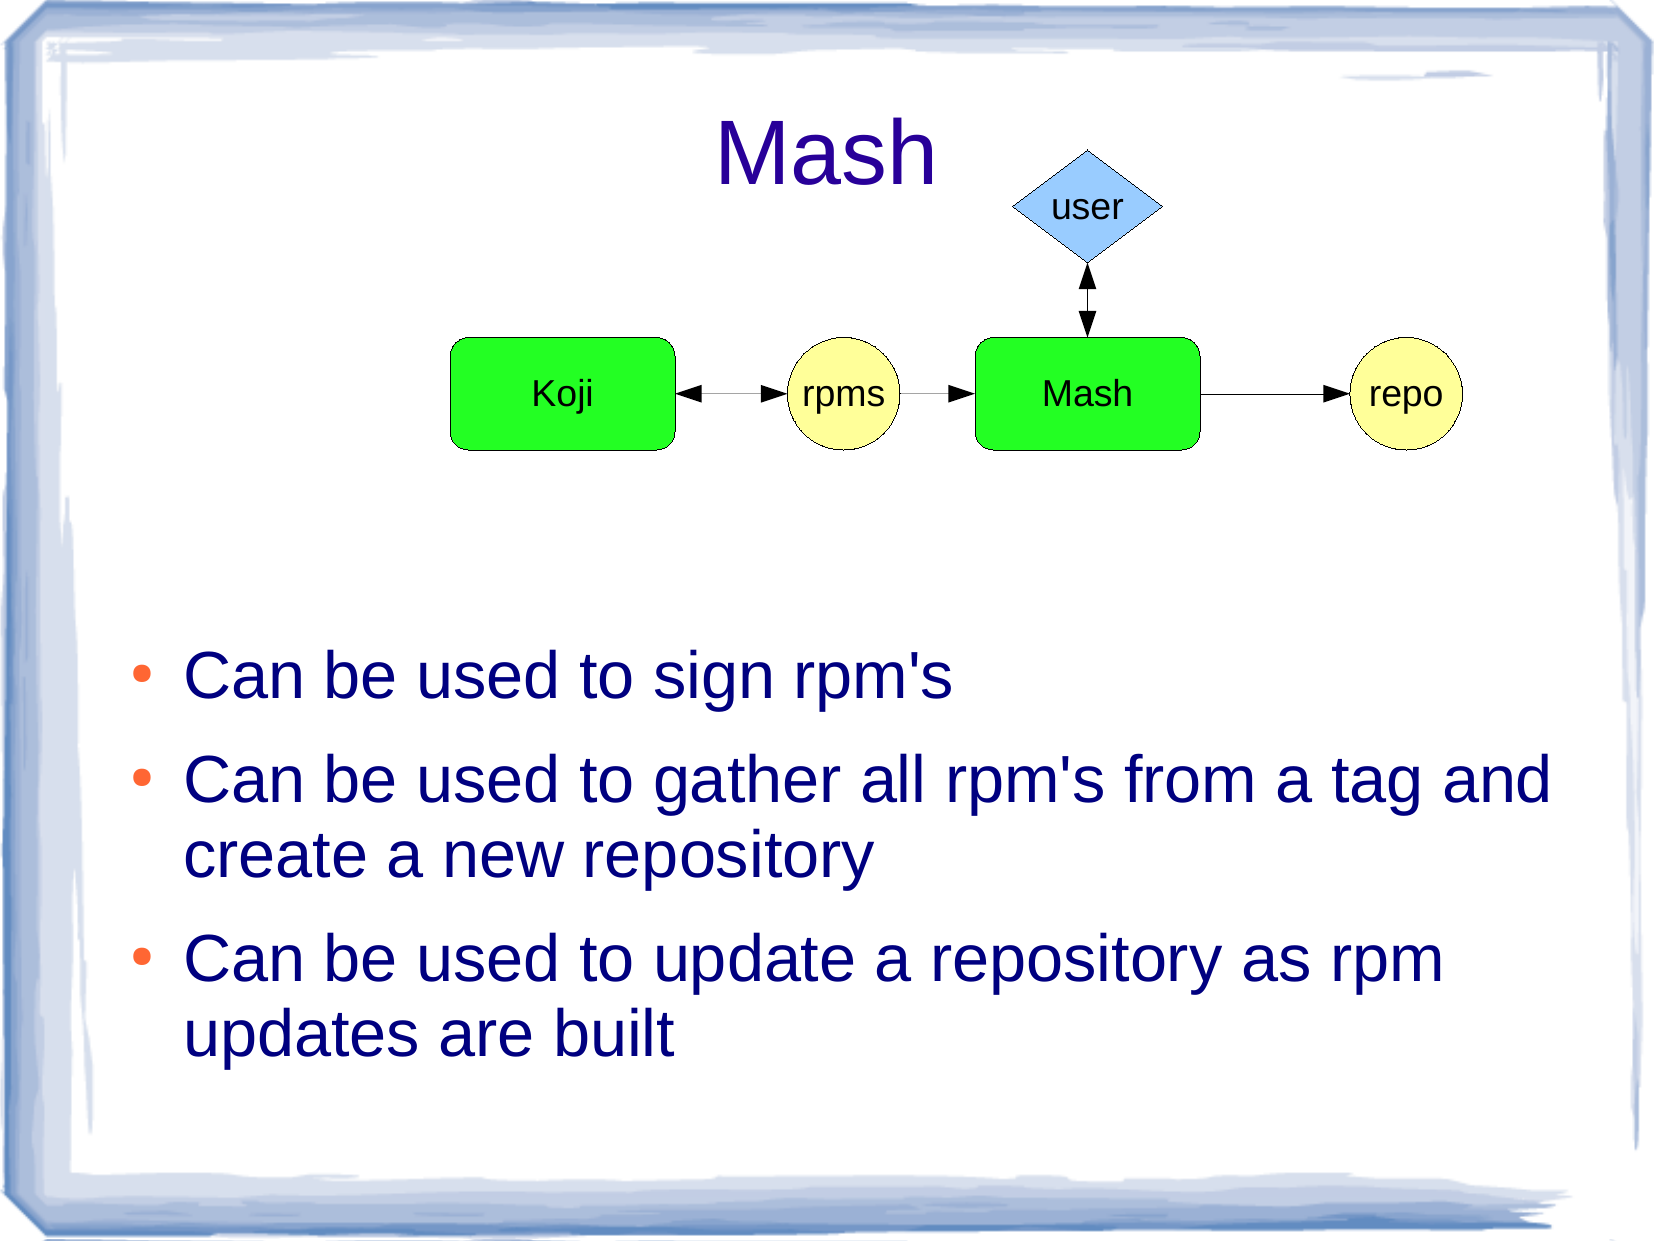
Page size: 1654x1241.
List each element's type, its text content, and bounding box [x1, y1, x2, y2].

text_box Koji [450, 337, 676, 451]
title Mash [82, 49, 1571, 257]
text_box repo [1349, 337, 1463, 451]
list Can be used to sign rpm's Can be used to gather all rpm's from a tag and create a new repository Can be used to update a repository as rpm updates are built [112, 637, 1566, 1071]
text_box Mash [975, 337, 1201, 451]
text_box rpms [787, 337, 900, 451]
picture [0, 0, 1654, 1241]
text_box user [1012, 149, 1163, 263]
